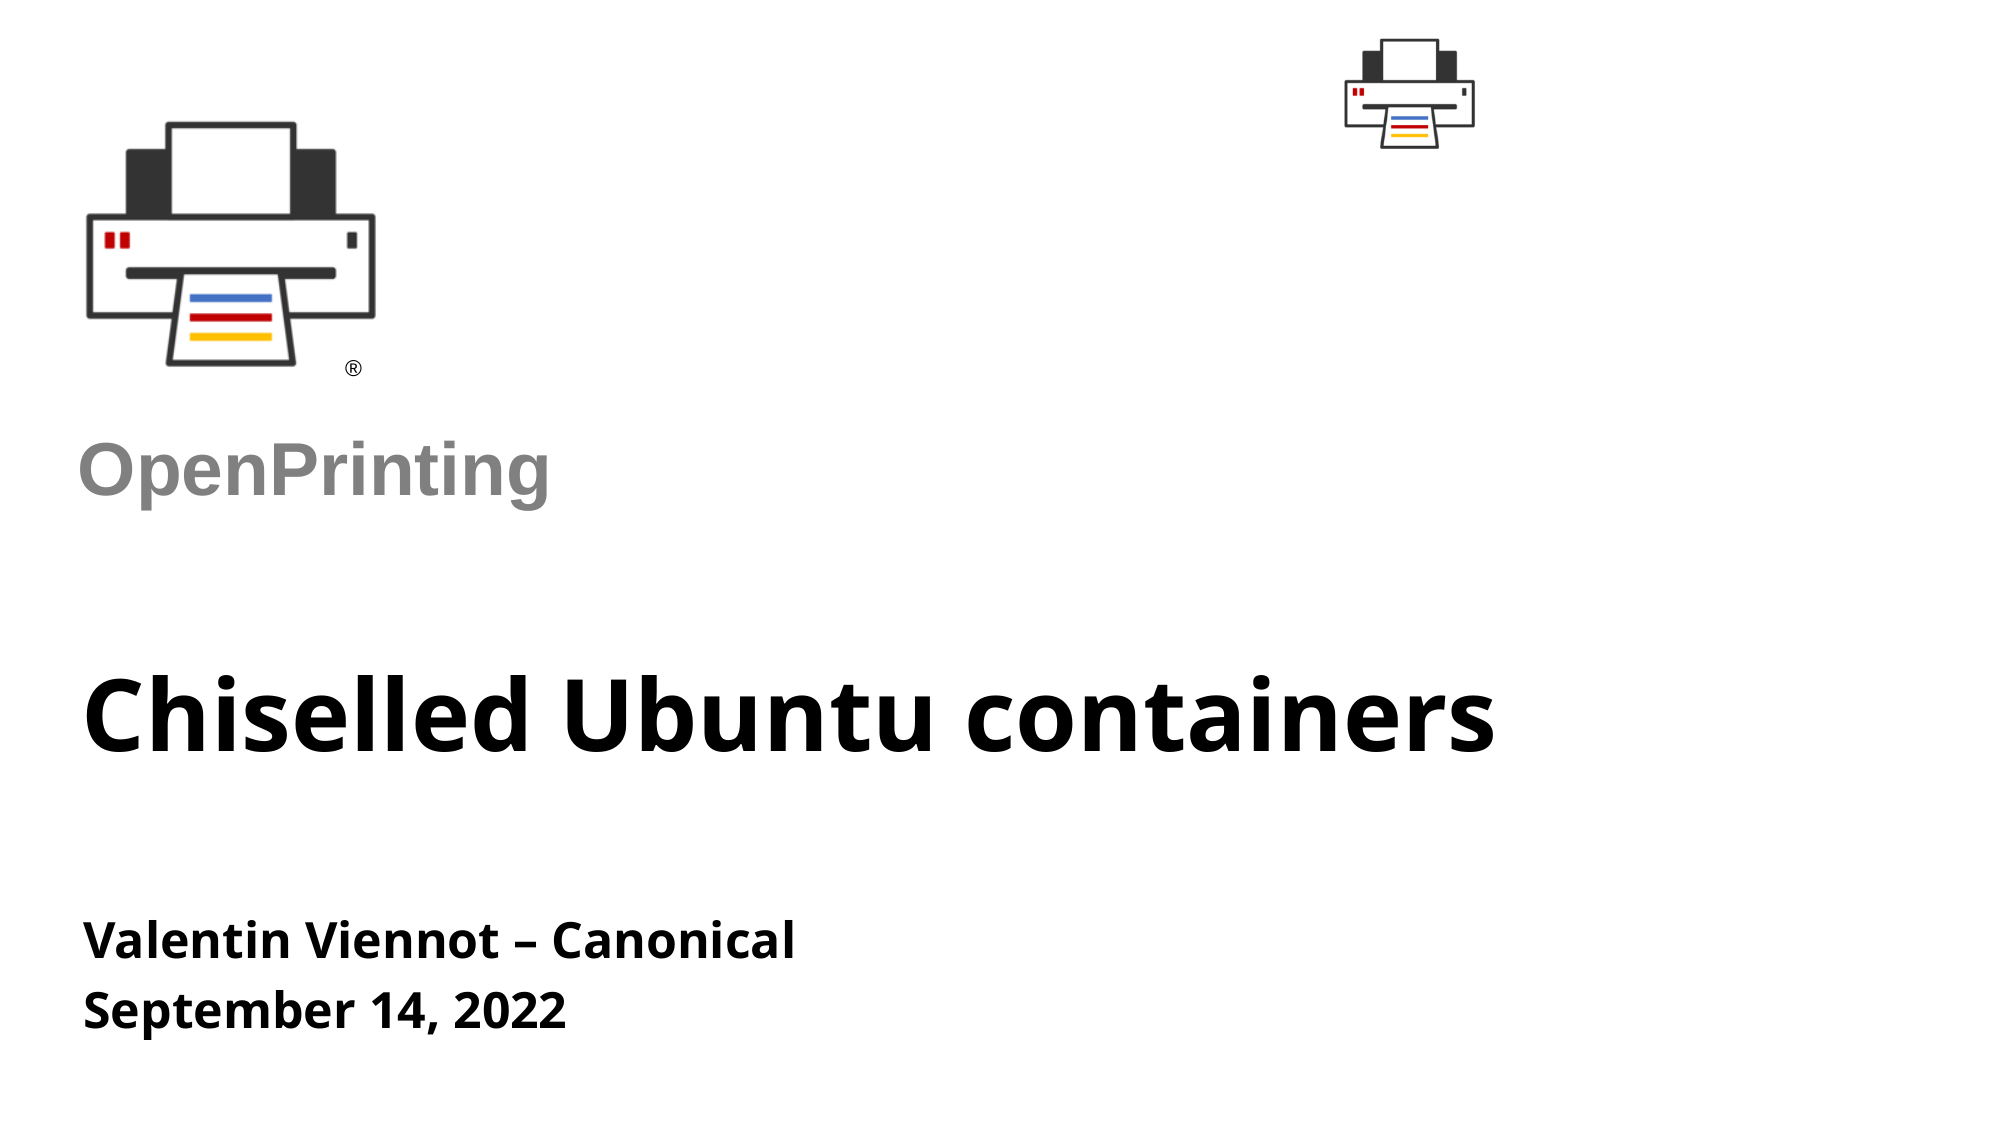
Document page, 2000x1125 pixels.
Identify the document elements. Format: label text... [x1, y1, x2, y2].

picture [75, 110, 388, 379]
text_box Valentin Viennot – Canonical September 14, 2022 [75, 899, 1425, 1063]
text_box Chiselled Ubuntu containers [74, 522, 1935, 780]
picture [1339, 33, 1480, 154]
